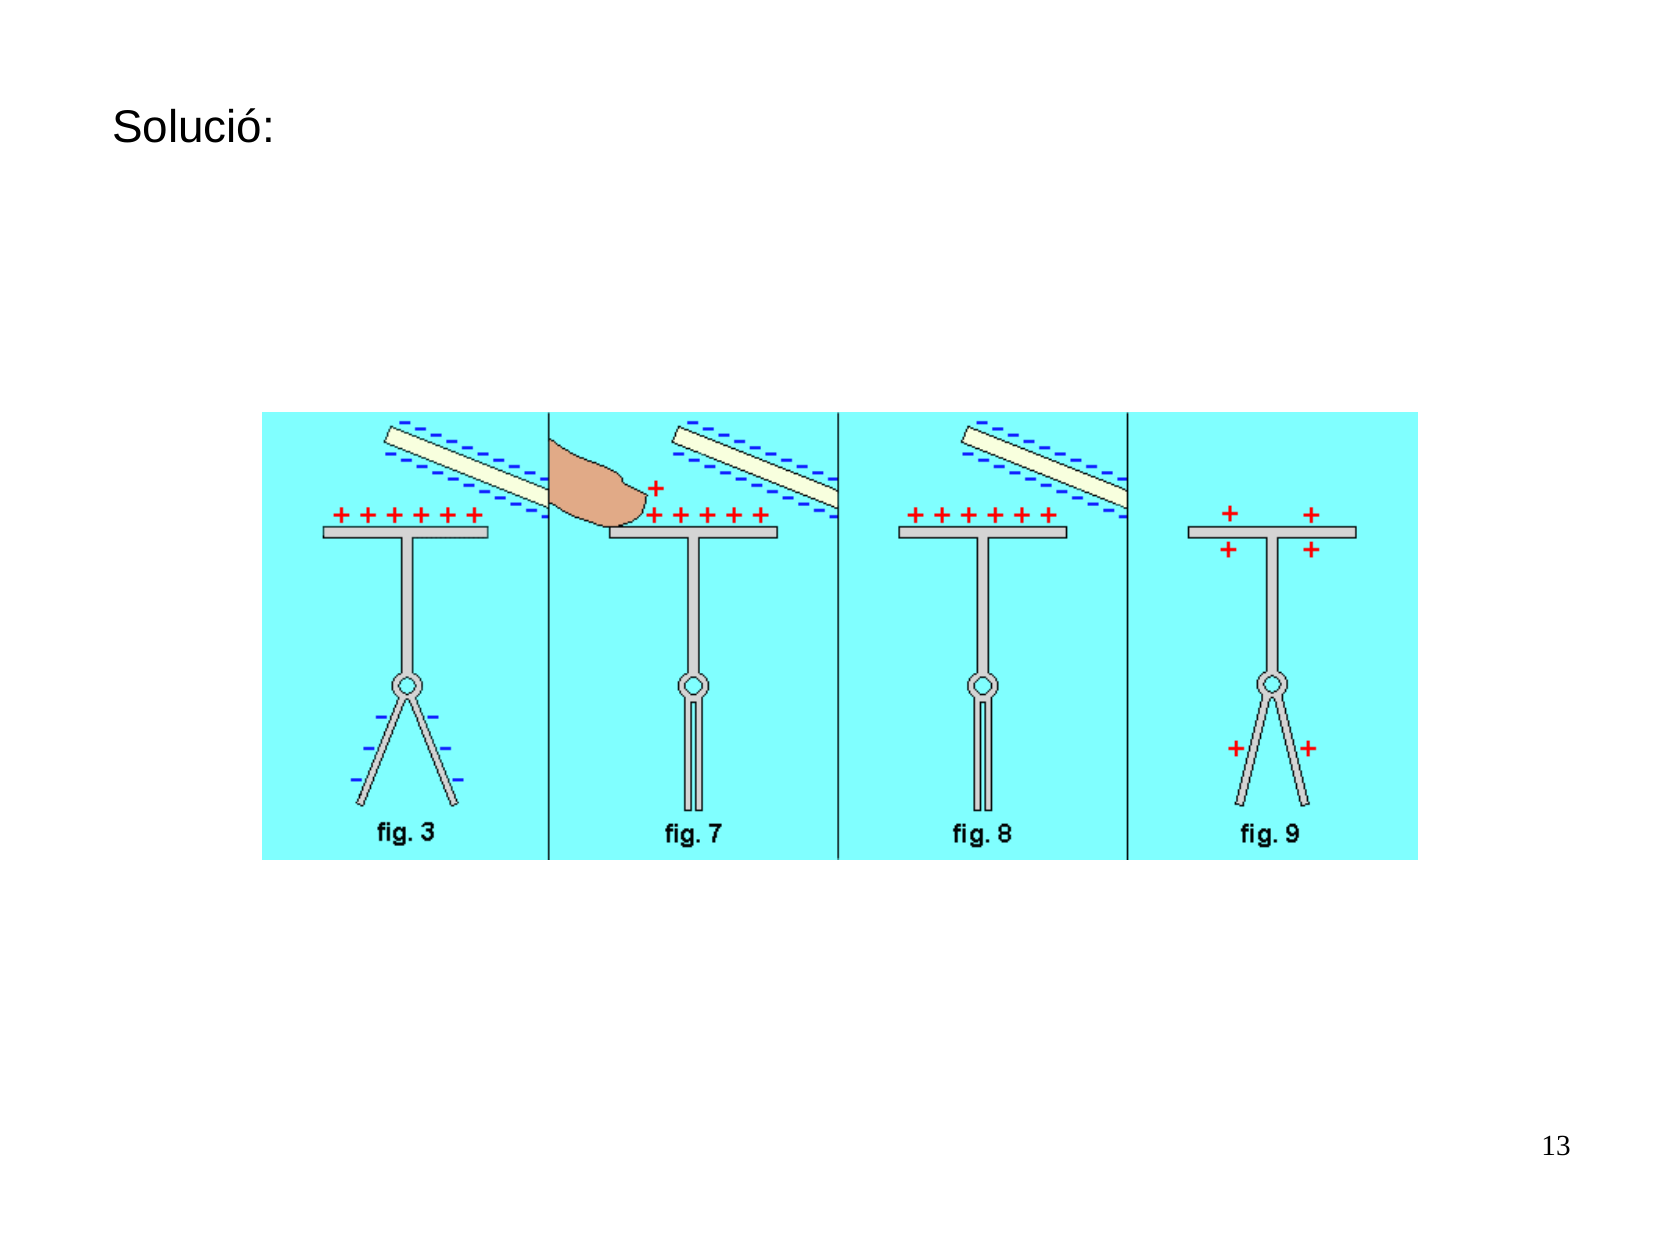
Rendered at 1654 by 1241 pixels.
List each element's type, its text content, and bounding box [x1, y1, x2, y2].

picture [262, 412, 1418, 860]
text_box Solució: [97, 93, 1538, 212]
